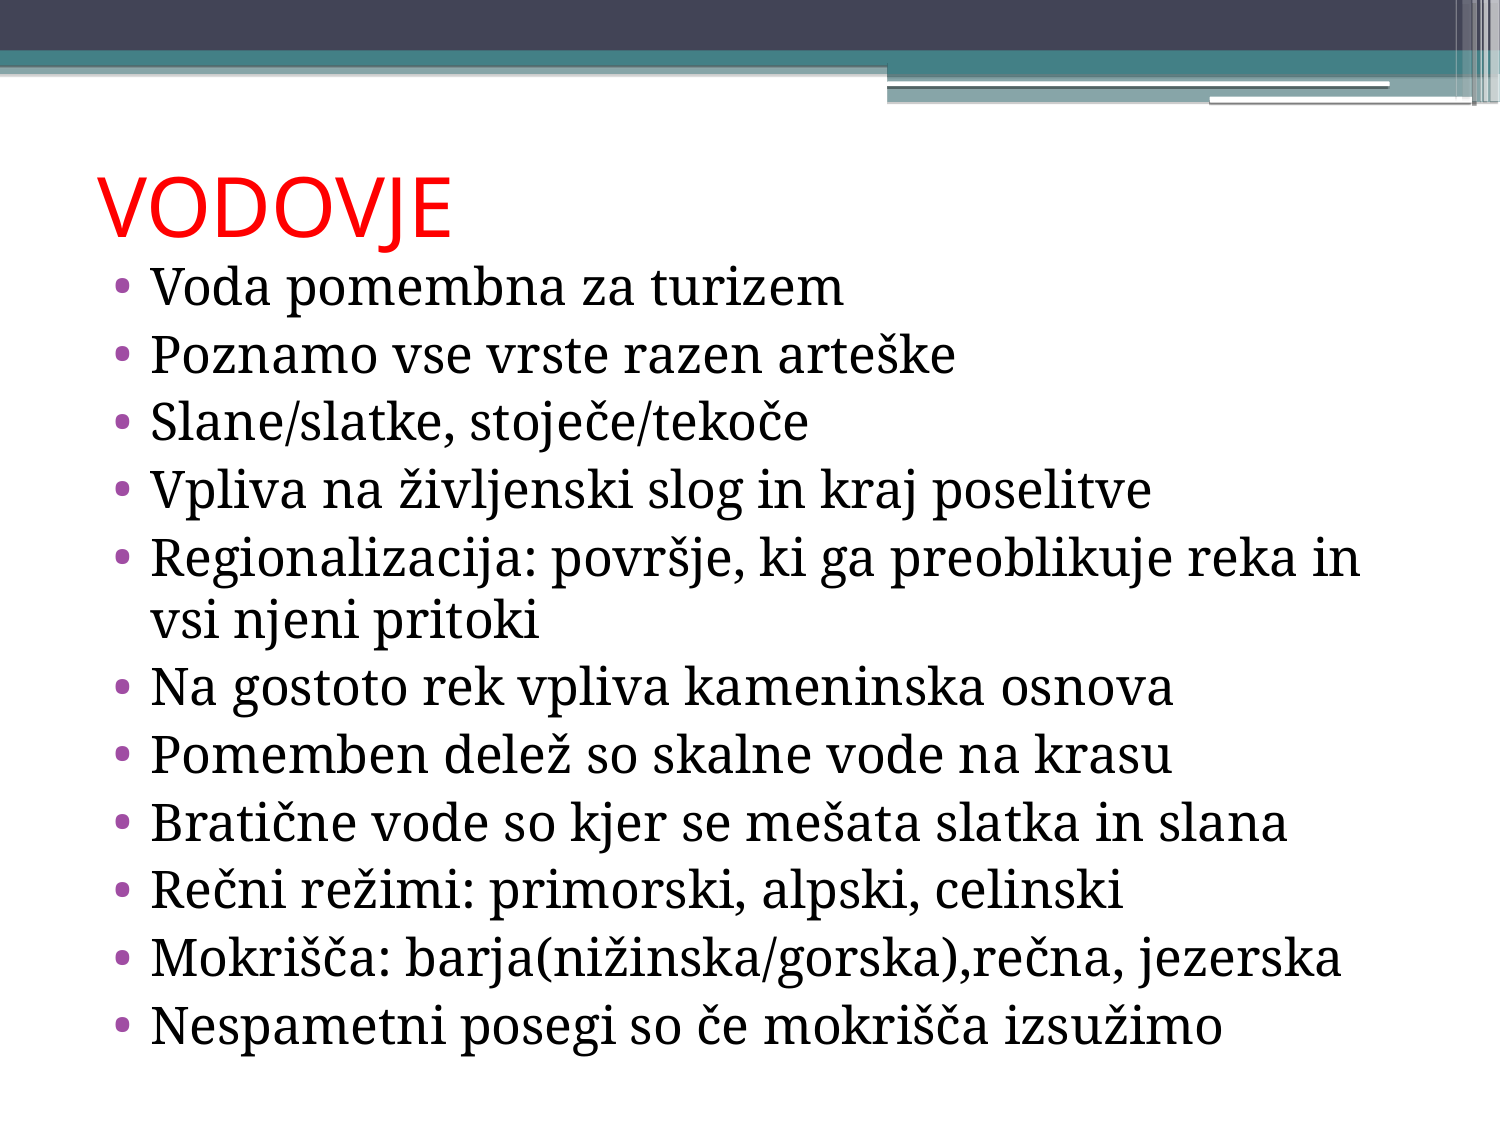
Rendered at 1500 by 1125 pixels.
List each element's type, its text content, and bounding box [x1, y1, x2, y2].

list Voda pomembna za turizem Poznamo vse vrste razen arteške Slane/slatke, stoječe/tekoče Vpliva na življenski slog in kraj poselitve Regionalizacija: površje, ki ga preoblikuje reka in vsi njeni pritoki Na gostoto rek vpliva kameninska osnova Pomemben delež so skalne vode na krasu Bratične vode so kjer se mešata slatka in slana Rečni režimi: primorski, alpski, celinski Mokrišča: barja(nižinska/gorska),rečna, jezerska Nespametni posegi so če mokrišča izsužimo [82, 246, 1432, 1079]
title VODOVJE [82, 117, 1432, 246]
